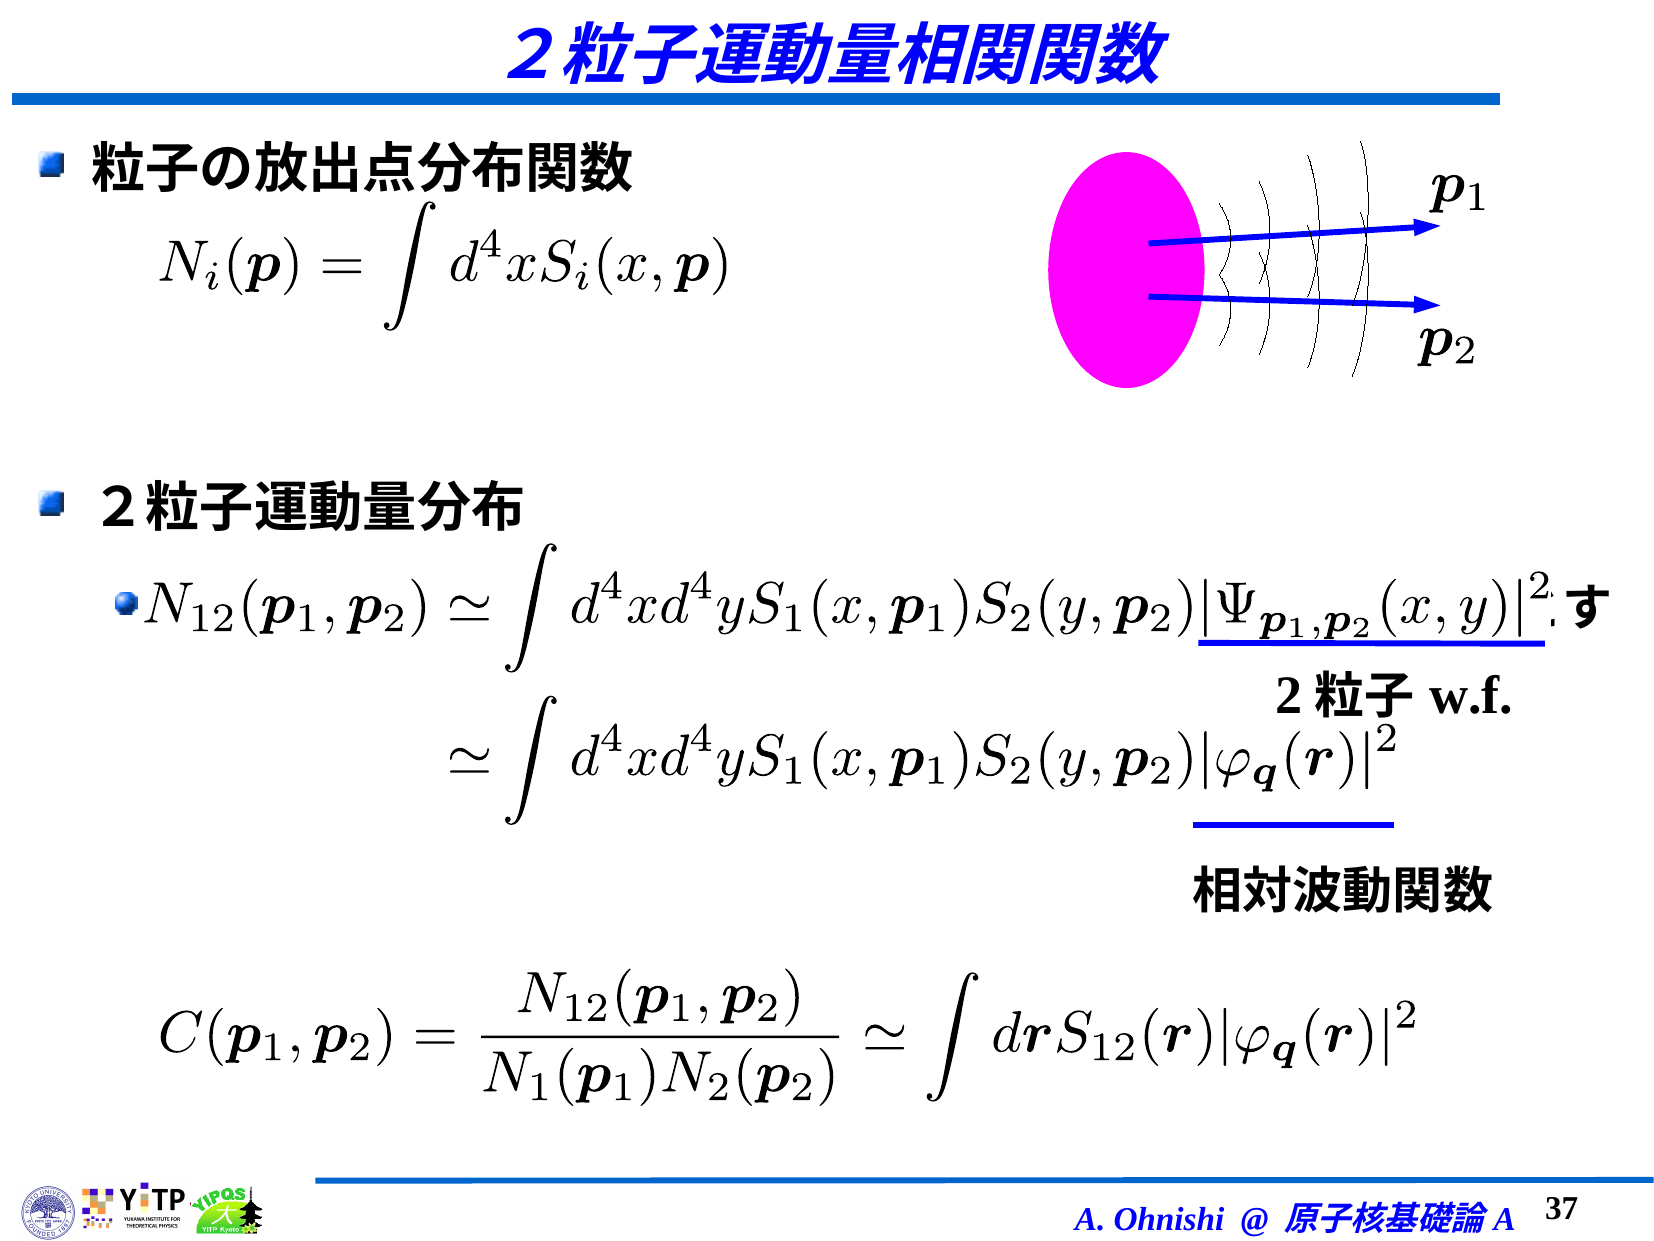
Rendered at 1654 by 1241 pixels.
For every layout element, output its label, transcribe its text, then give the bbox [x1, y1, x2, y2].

title ２粒子運動量相関関数 [0, 0, 1654, 99]
picture [20, 1185, 76, 1241]
text_box [157, 968, 1418, 1106]
text_box [141, 543, 1551, 825]
text_box [1051, 155, 1202, 386]
text_box [157, 201, 733, 331]
list 粒子の放出点分布関数 ２粒子運動量分布 ２粒子が独立に作られ、終状態の波動関数で相関が作られるとする。 相関関数 [20, 124, 1621, 1137]
text_box 2粒子w.f. [1275, 655, 1548, 717]
text_box [1417, 328, 1477, 367]
text_box 相対波動関数 [1192, 850, 1495, 901]
picture [77, 1179, 263, 1234]
text_box [1429, 174, 1489, 213]
